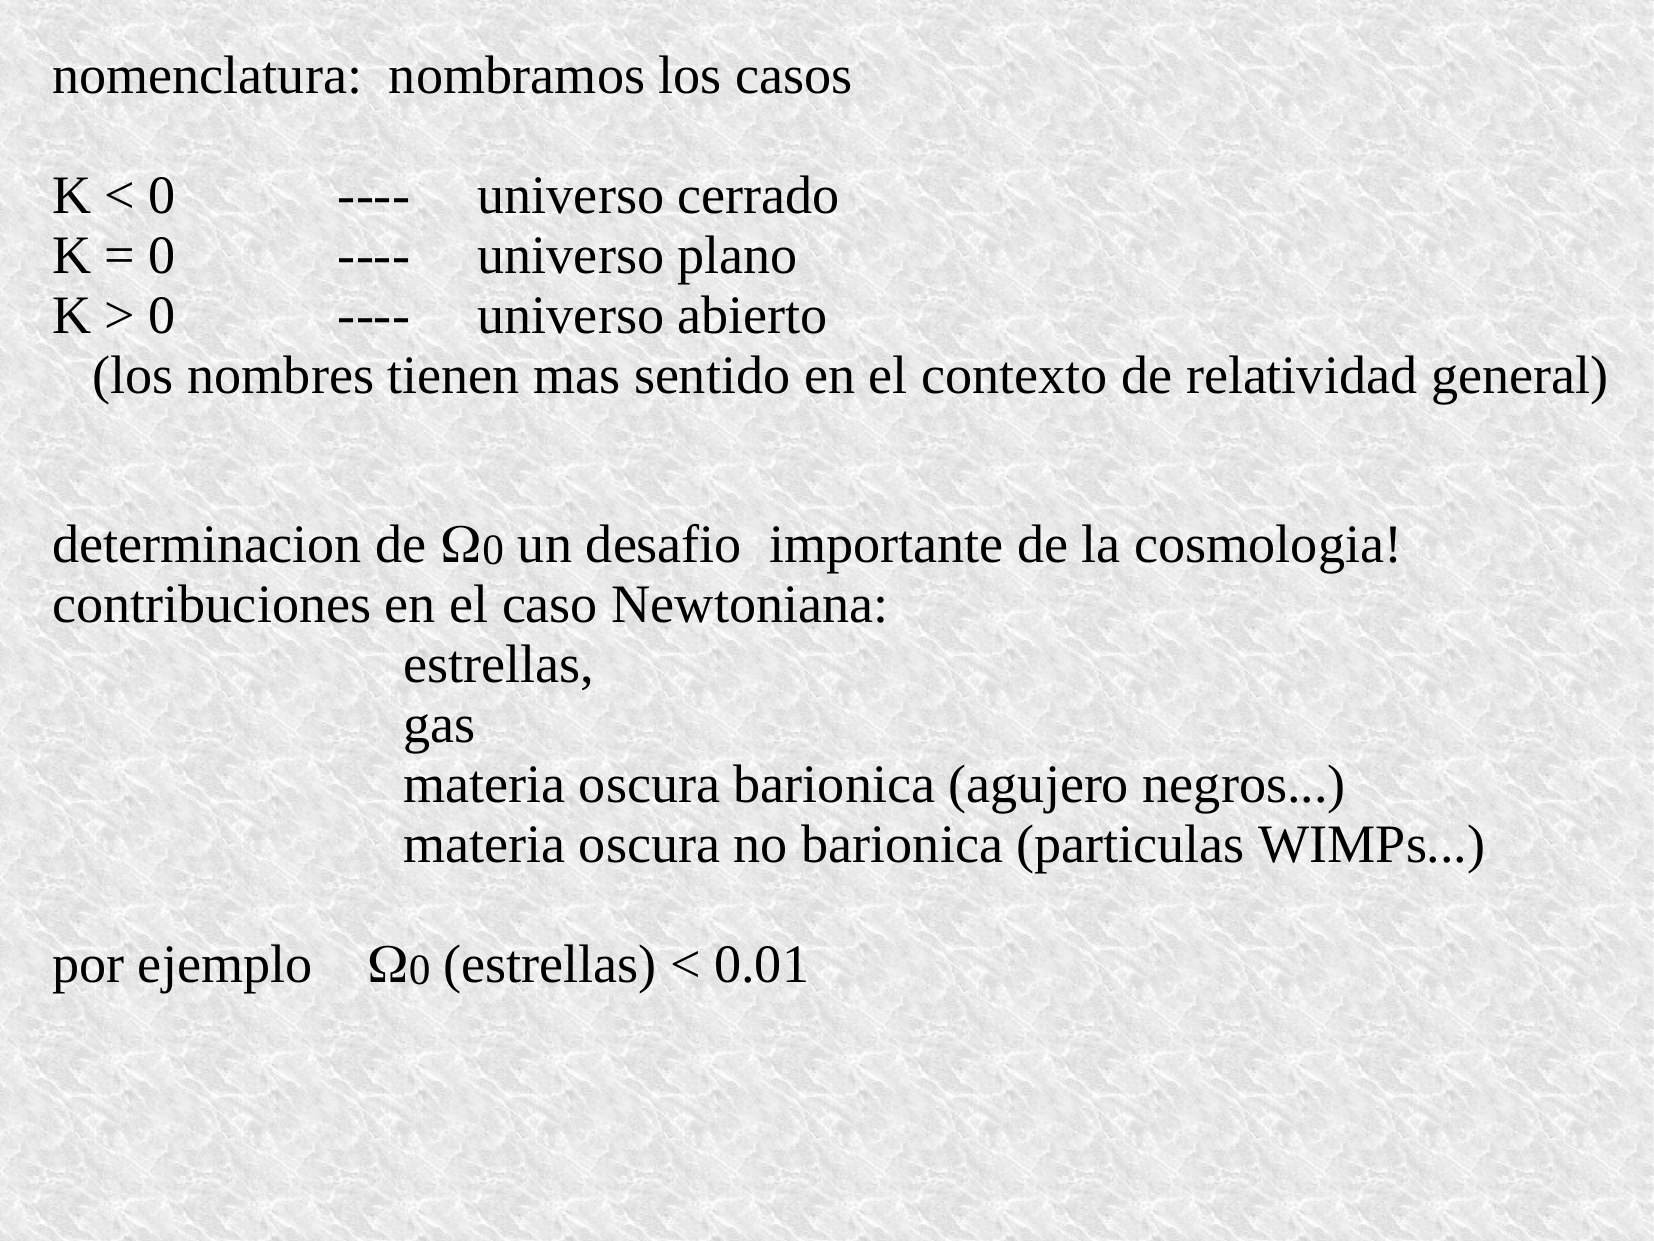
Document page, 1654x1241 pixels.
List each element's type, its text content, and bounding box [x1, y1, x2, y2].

picture [0, 0, 1654, 1241]
text_box nomenclatura: nombramos los casos K < 0 ---- universo cerrado K = 0 ---- universo plano K > 0 ---- universo abierto (los nombres tienen mas sentido en el contexto de relatividad general) [37, 37, 1626, 446]
text_box determinacion de 0 un desafio importante de la cosmologia! contribuciones en el caso Newtoniana: estrellas, gas materia oscura barionica (agujero negros...) materia oscura no barionica (particulas WIMPs...) por ejemplo 0 (estrellas) < 0.01 [37, 507, 1502, 1071]
